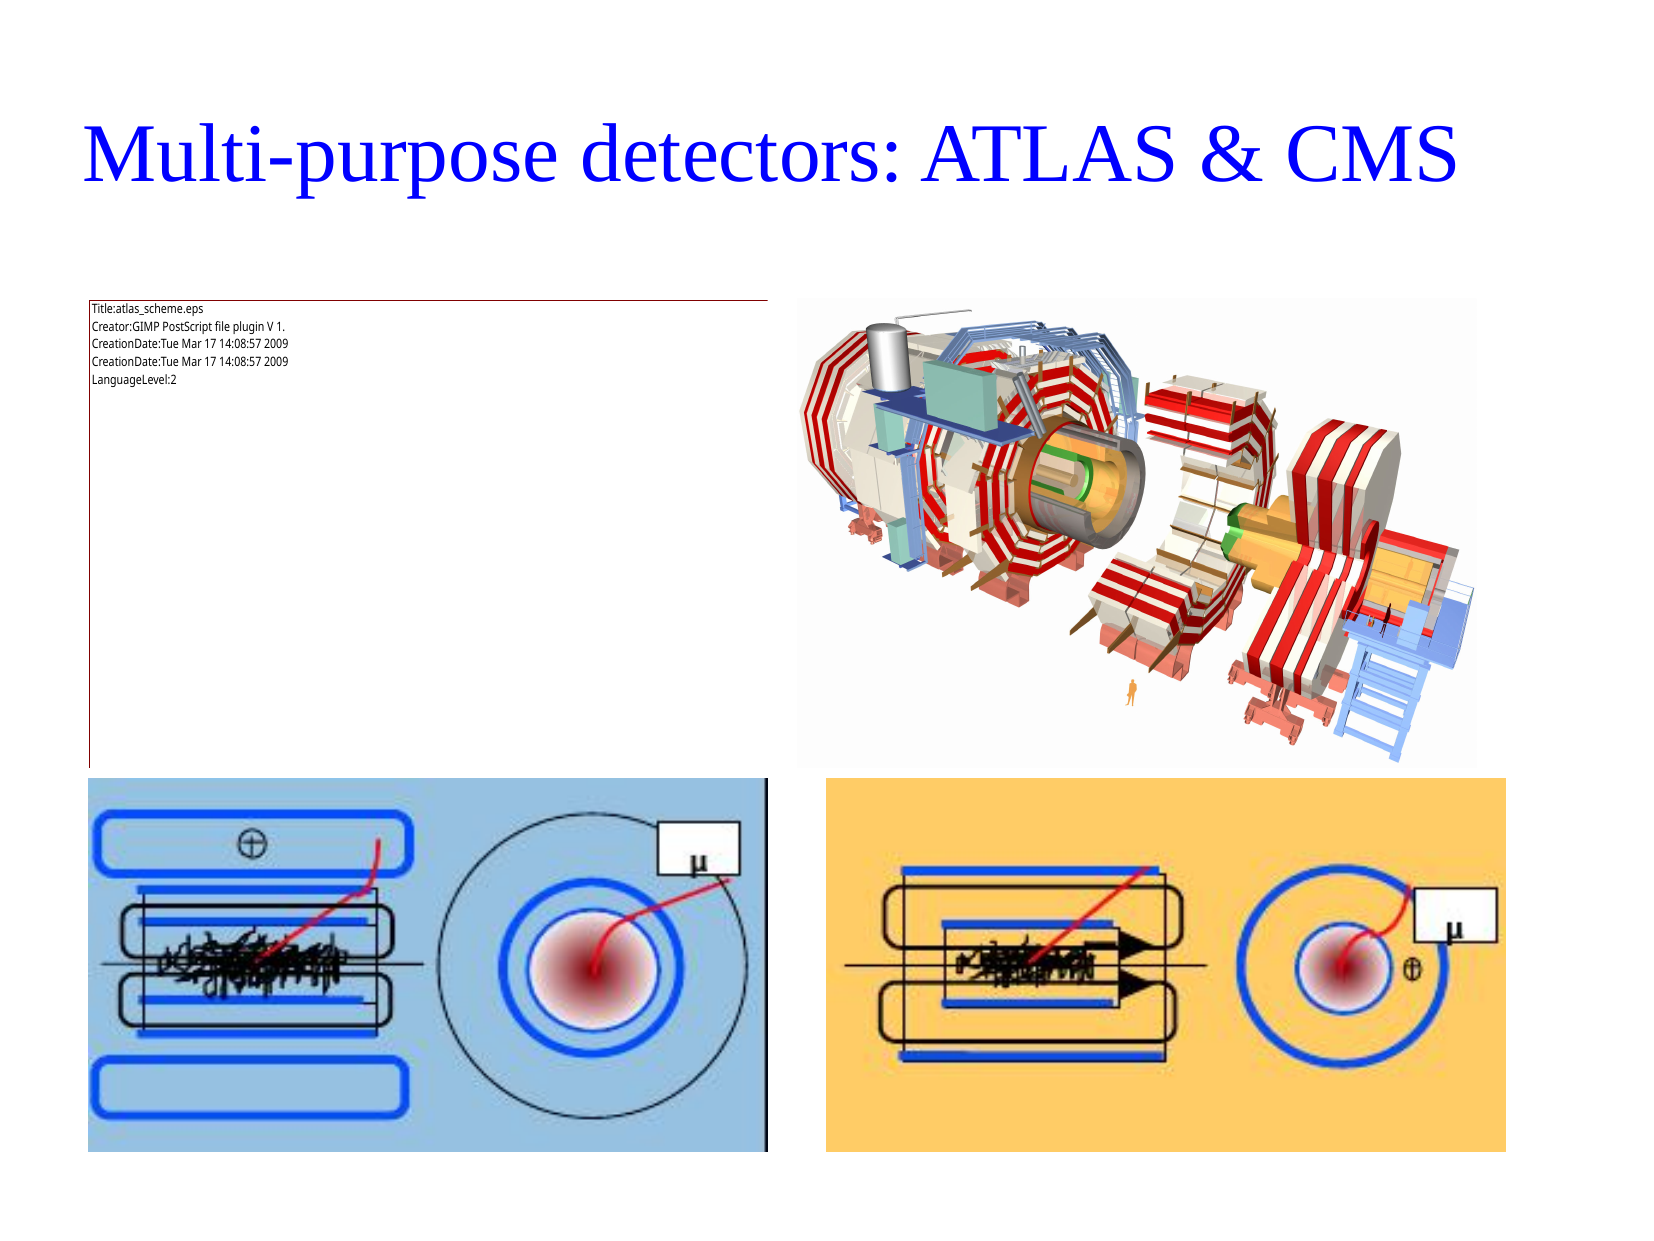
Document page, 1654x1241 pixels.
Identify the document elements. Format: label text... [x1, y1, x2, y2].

title Multi-purpose detectors: ATLAS & CMS [82, 56, 1571, 250]
picture [826, 778, 1506, 1152]
picture [797, 298, 1477, 768]
picture [88, 778, 768, 1152]
picture [88, 298, 768, 768]
